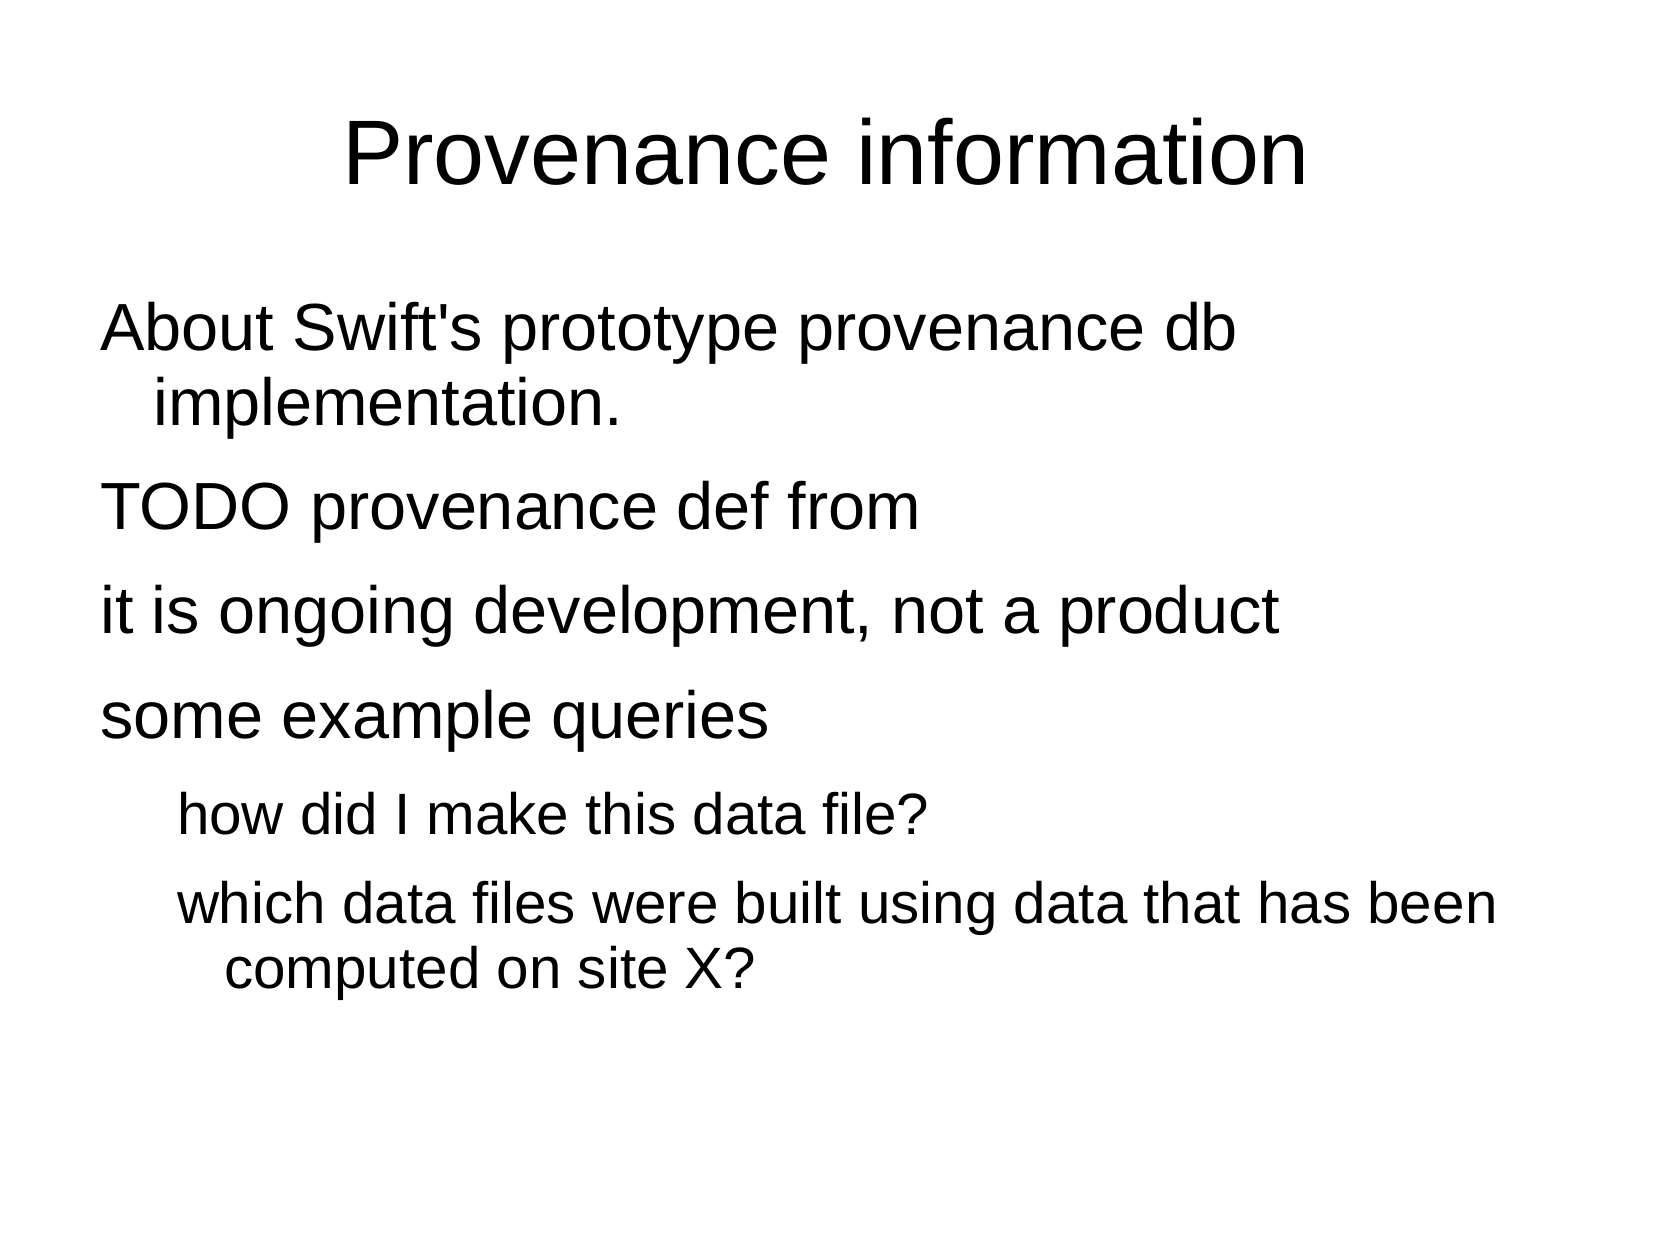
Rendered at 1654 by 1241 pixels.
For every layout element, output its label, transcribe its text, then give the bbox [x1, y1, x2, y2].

list About Swift's prototype provenance db implementation. TODO provenance def from it is ongoing development, not a product some example queries how did I make this data file? which data files were built using data that has been computed on site X? [82, 290, 1571, 1094]
title Provenance information [82, 56, 1571, 250]
